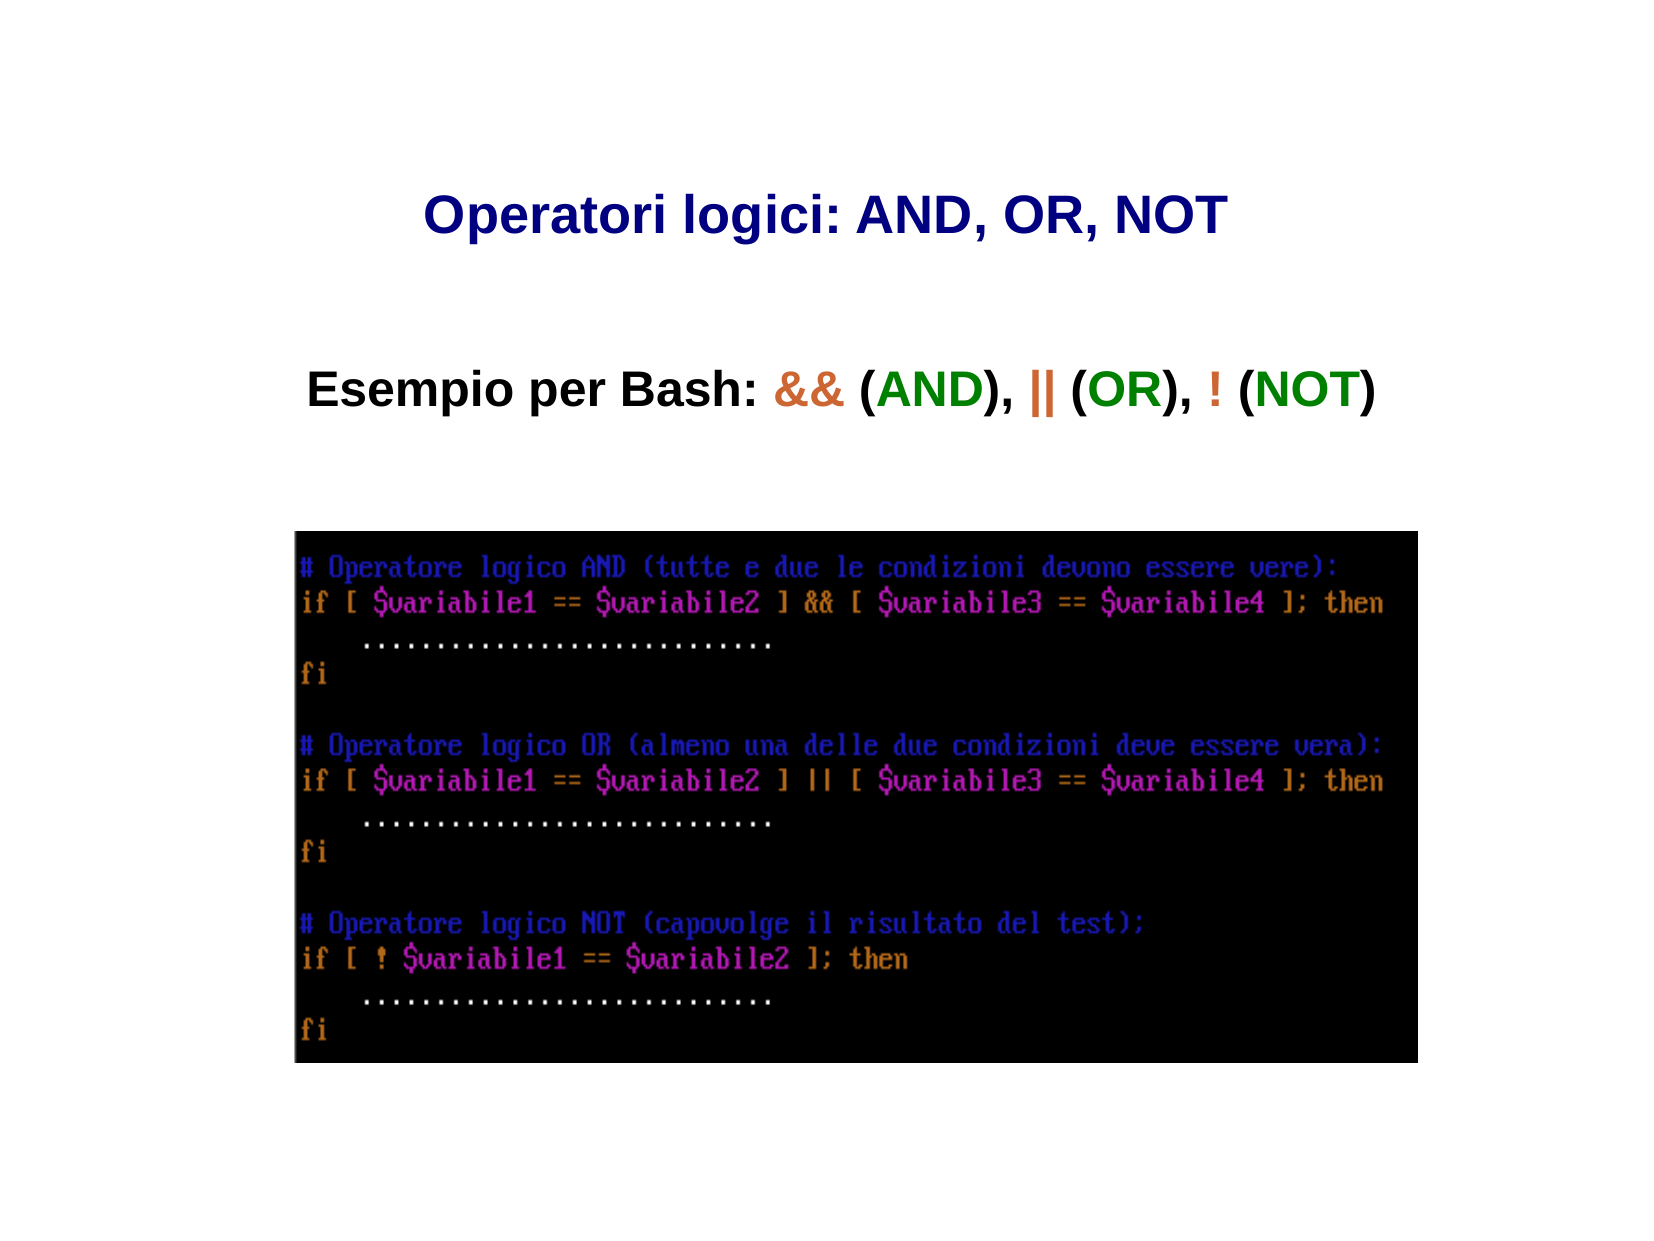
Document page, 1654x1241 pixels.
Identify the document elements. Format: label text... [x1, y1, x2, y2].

picture [293, 531, 1418, 1063]
text_box Operatori logici: AND, OR, NOT [118, 177, 1536, 253]
text_box Esempio per Bash: && (AND), || (OR), ! (NOT) [88, 354, 1595, 425]
